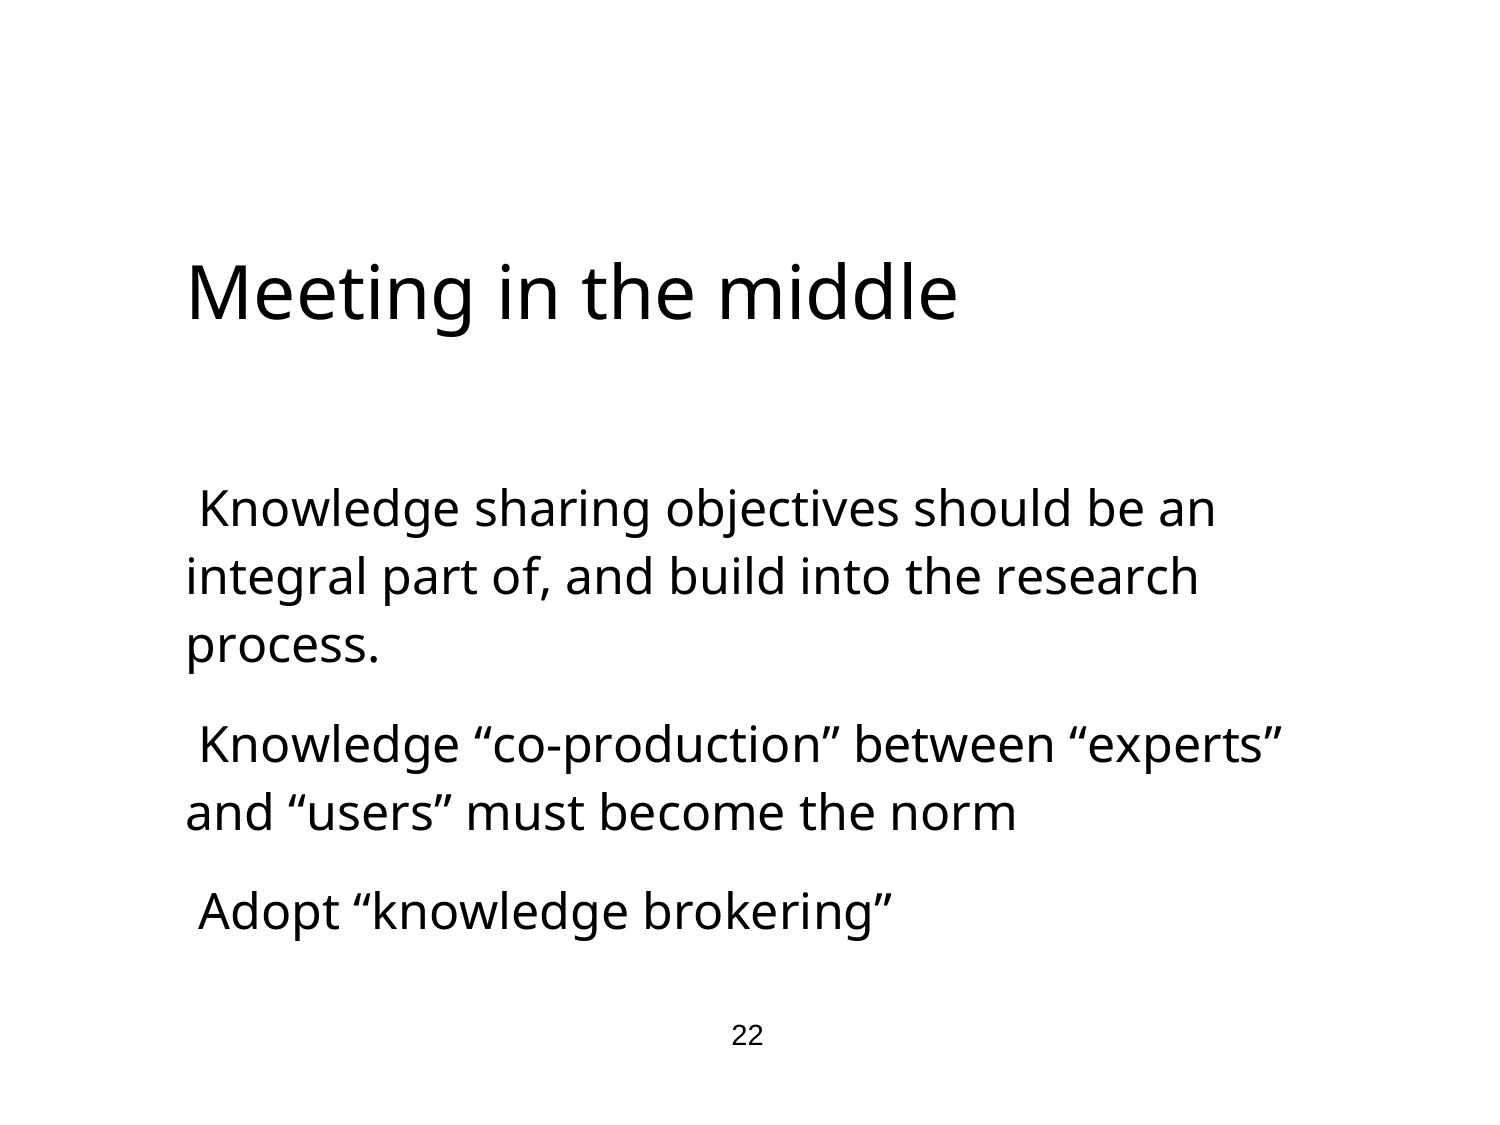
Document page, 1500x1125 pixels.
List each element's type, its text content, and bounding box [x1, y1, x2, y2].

text_box Meeting in the middle Knowledge sharing objectives should be an integral part of, and build into the research process. Knowledge “co-production” between “experts” and “users” must become the norm Adopt “knowledge brokering” [171, 231, 1353, 953]
